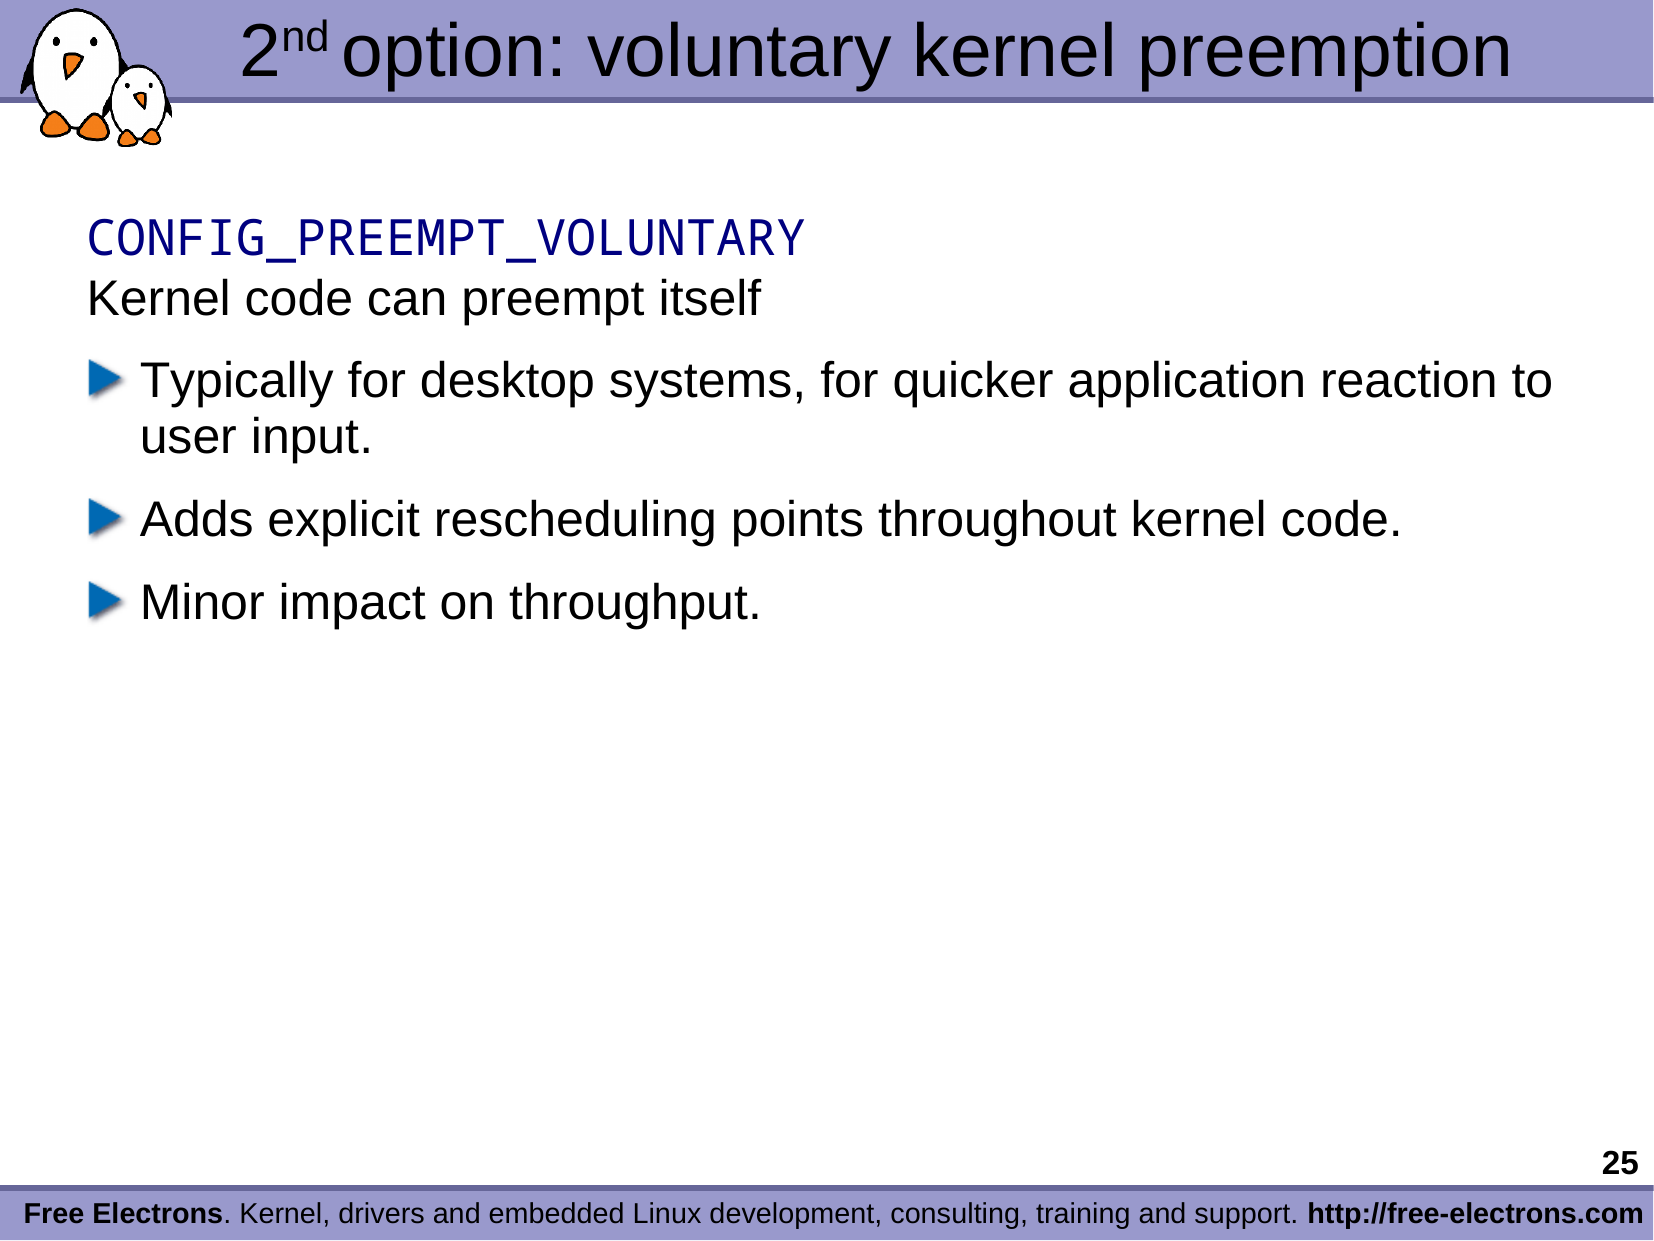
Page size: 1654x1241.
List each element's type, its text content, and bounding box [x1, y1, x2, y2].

picture [20, 8, 172, 147]
title 2nd option: voluntary kernel preemption [131, 0, 1622, 101]
list CONFIG_PREEMPT_VOLUNTARY Kernel code can preempt itself Typically for desktop systems, for quicker application reaction to user input. Adds explicit rescheduling points throughout kernel code. Minor impact on throughput. [68, 201, 1592, 1118]
